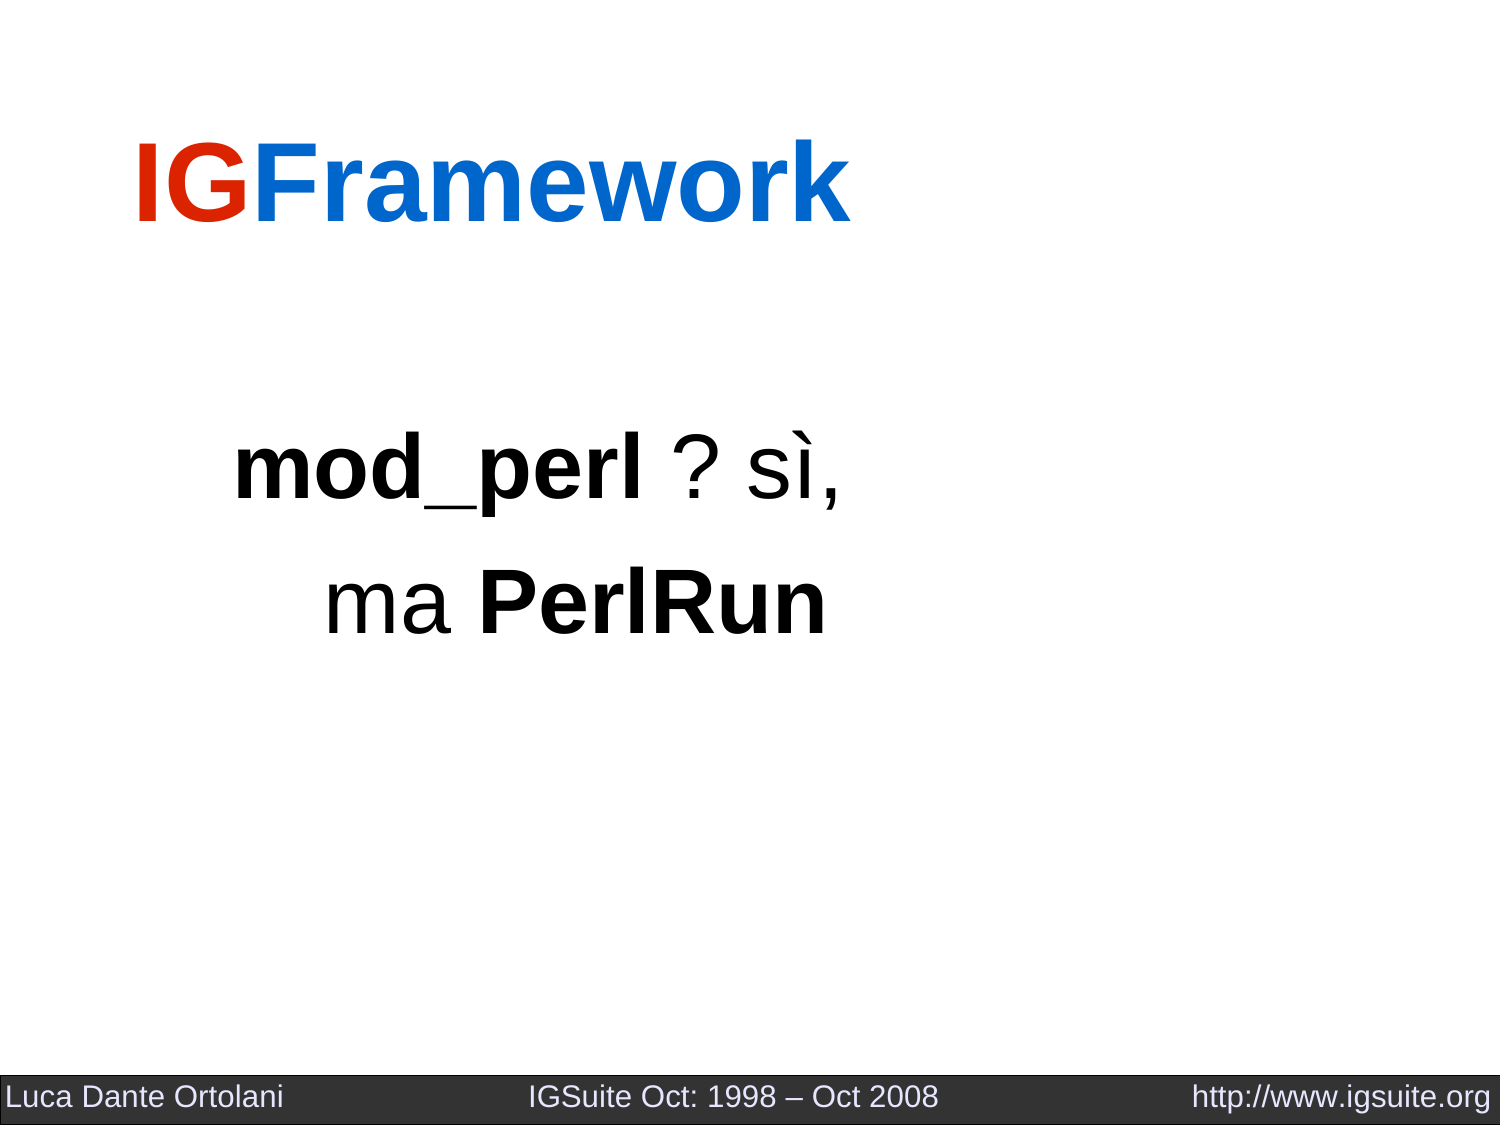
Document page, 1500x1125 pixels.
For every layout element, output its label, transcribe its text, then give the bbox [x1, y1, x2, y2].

text_box IGFramework [118, 147, 868, 288]
text_box mod_perl ? sì, ma PerlRun [217, 334, 1063, 857]
text_box Luca Dante Ortolani IGSuite Oct: 1998 – Oct 2008 http://www.igsuite.org [0, 1075, 1500, 1125]
